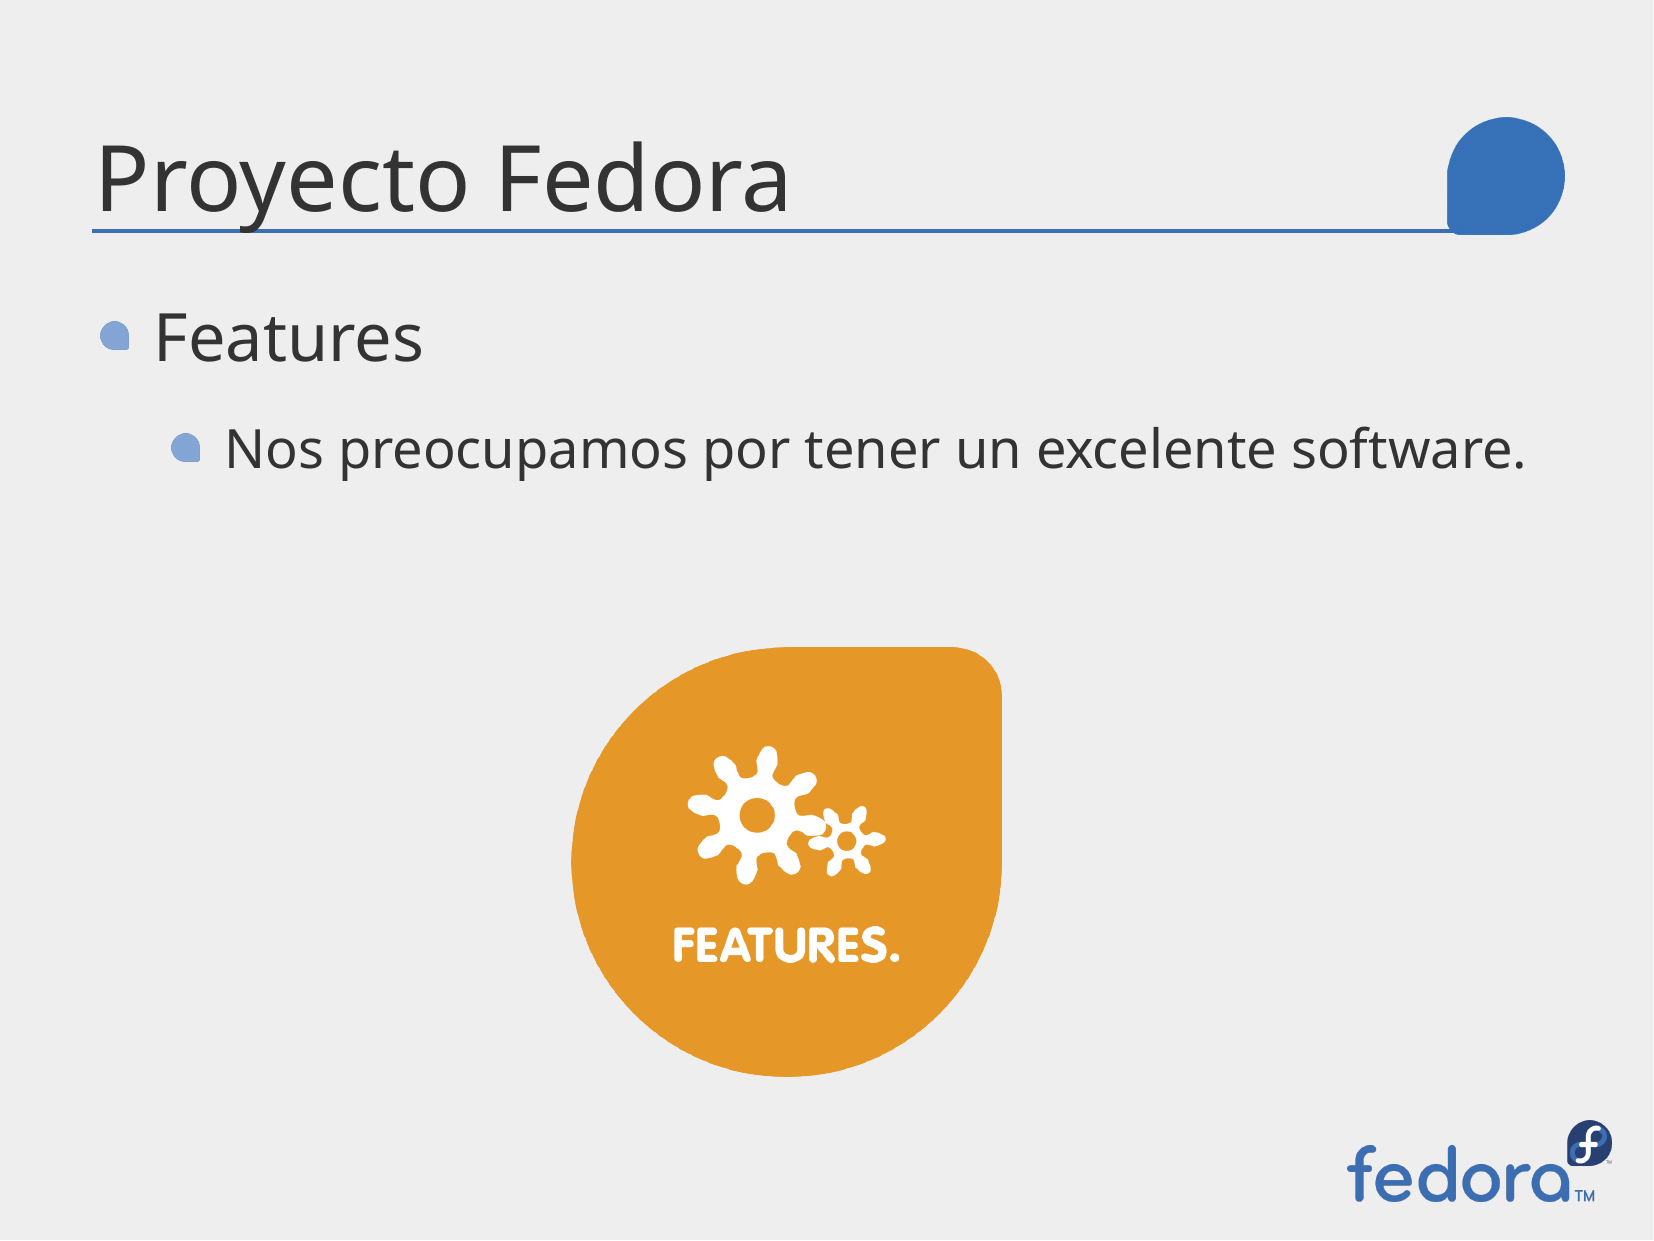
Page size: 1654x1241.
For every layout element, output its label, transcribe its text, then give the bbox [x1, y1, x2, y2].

picture [571, 647, 1002, 1077]
title Proyecto Fedora [94, 100, 1426, 251]
picture [1347, 1120, 1612, 1202]
picture [1447, 117, 1565, 235]
list Features Nos preocupamos por tener un excelente software. [82, 290, 1554, 1094]
